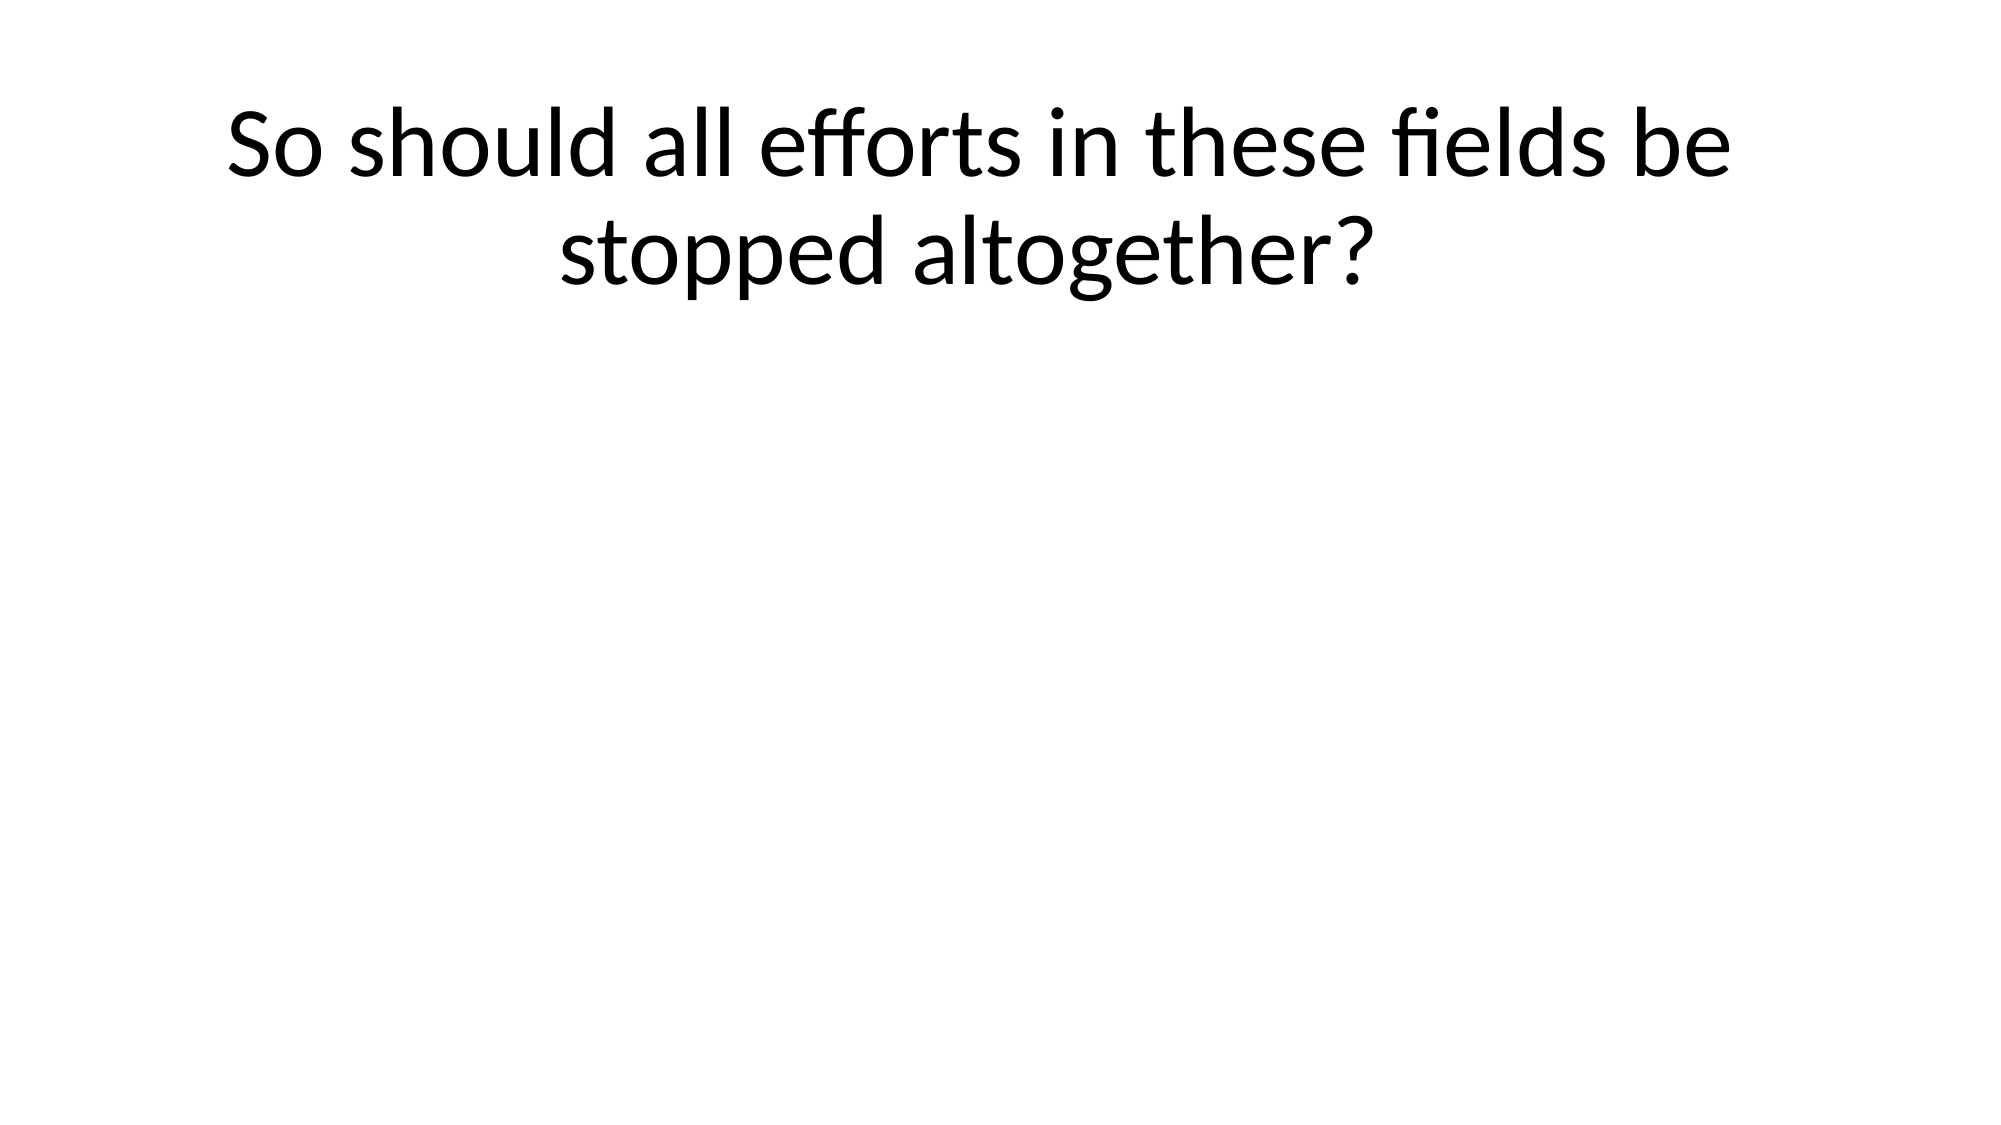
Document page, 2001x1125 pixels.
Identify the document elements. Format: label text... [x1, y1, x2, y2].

list So should all efforts in these fields be stopped altogether? [117, 82, 1843, 1017]
